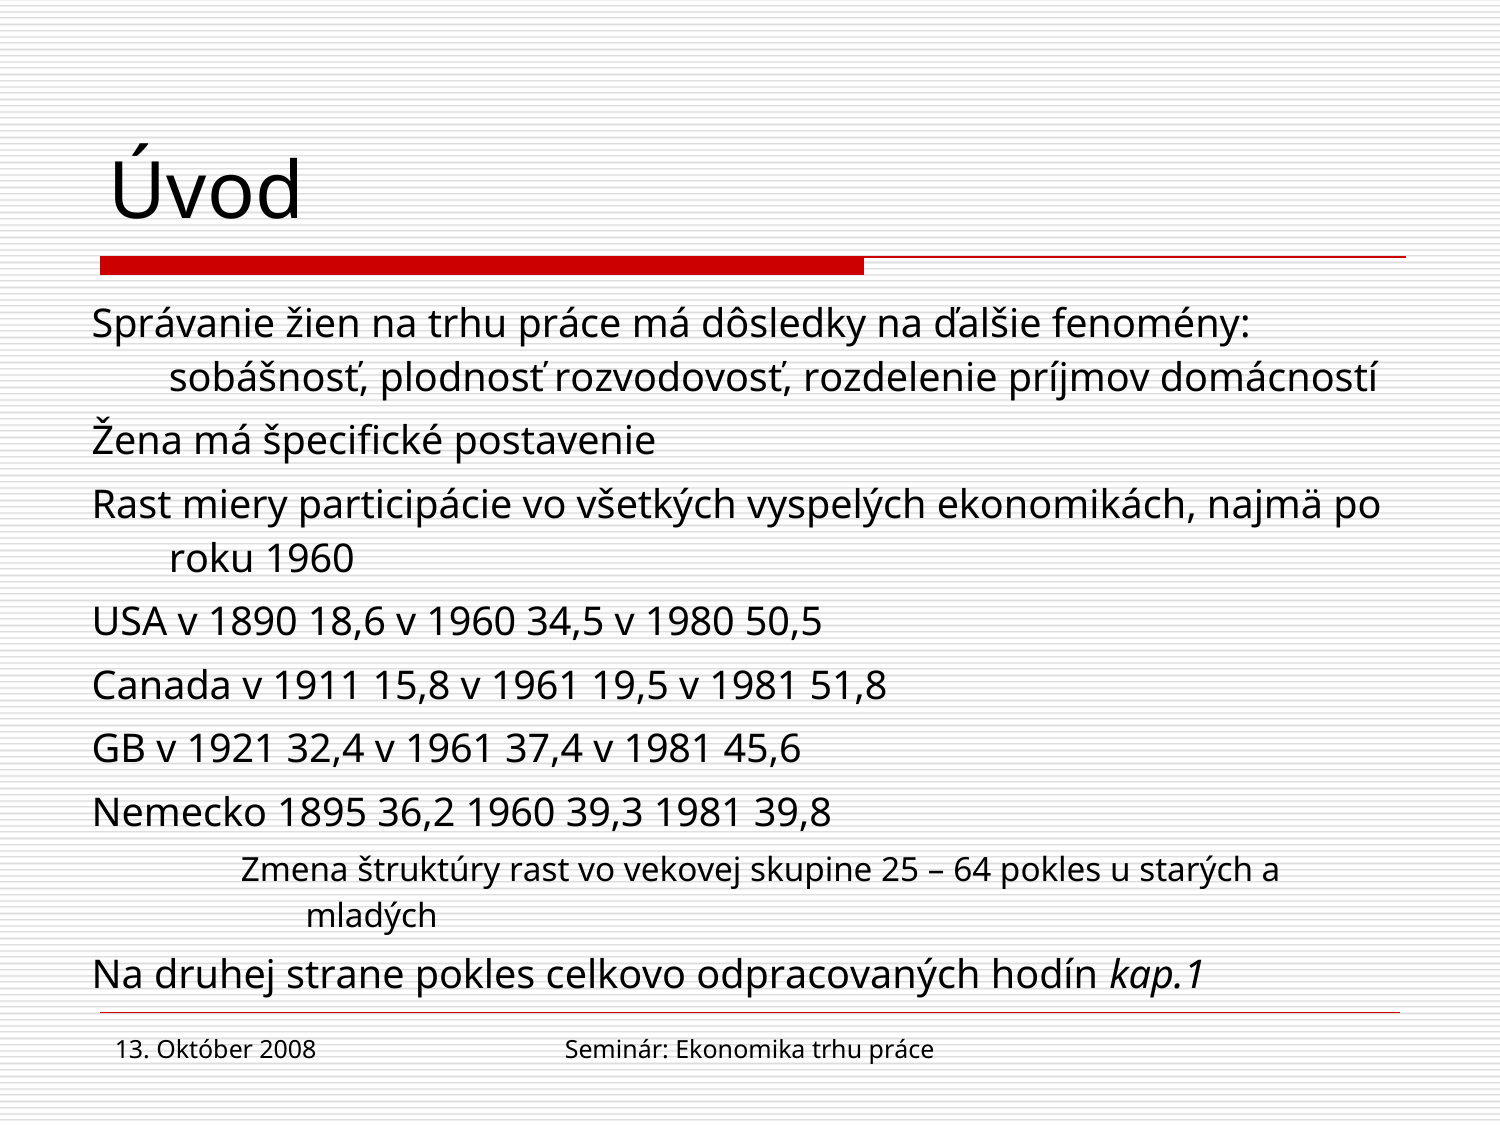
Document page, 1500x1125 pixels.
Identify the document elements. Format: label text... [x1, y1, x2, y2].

picture [0, 0, 1500, 1125]
list Správanie žien na trhu práce má dôsledky na ďalšie fenomény: sobášnosť, plodnosť rozvodovosť, rozdelenie príjmov domácností Žena má špecifické postavenie Rast miery participácie vo všetkých vyspelých ekonomikách, najmä po roku 1960 USA v 1890 18,6 v 1960 34,5 v 1980 50,5 Canada v 1911 15,8 v 1961 19,5 v 1981 51,8 GB v 1921 32,4 v 1961 37,4 v 1981 45,6 Nemecko 1895 36,2 1960 39,3 1981 39,8 Zmena štruktúry rast vo vekovej skupine 25 – 64 pokles u starých a mladých Na druhej strane pokles celkovo odpracovaných hodín kap.1 [76, 287, 1406, 1125]
title Úvod [94, 49, 1407, 250]
